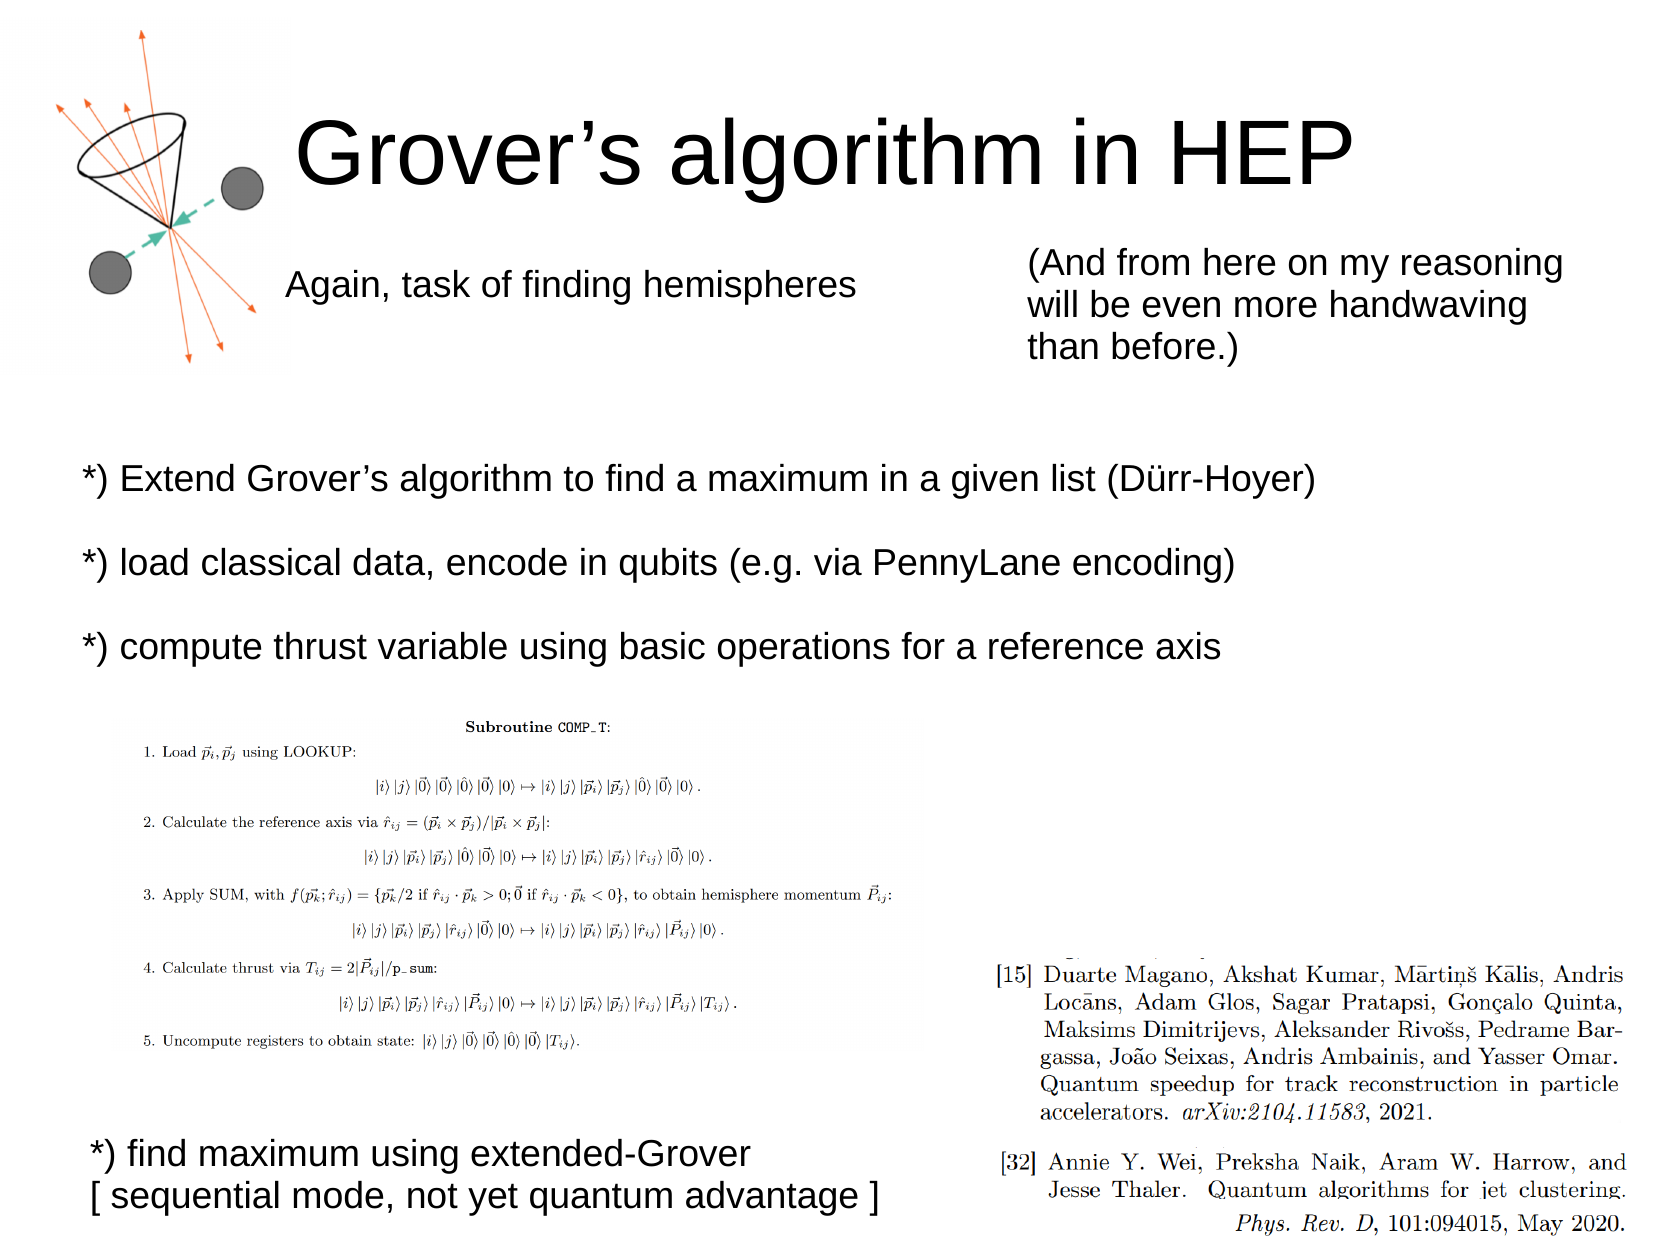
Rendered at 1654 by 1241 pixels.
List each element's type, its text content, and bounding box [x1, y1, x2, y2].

title Grover’s algorithm in HEP [291, 49, 1571, 257]
picture [111, 718, 924, 1051]
picture [0, 17, 291, 376]
picture [994, 958, 1633, 1123]
text_box Again, task of finding hemispheres [270, 256, 946, 356]
text_box *) find maximum using extended-Grover [ sequential mode, not yet quantum advantage ] [75, 1125, 901, 1224]
picture [992, 1147, 1651, 1236]
text_box (And from here on my reasoning will be even more handwaving than before.) [1012, 234, 1613, 376]
text_box *) Extend Grover’s algorithm to find a maximum in a given list (Dürr-Hoyer) *) load classical data, encode in qubits (e.g. via PennyLane encoding) *) compute thrust variable using basic operations for a reference axis [67, 450, 1343, 759]
